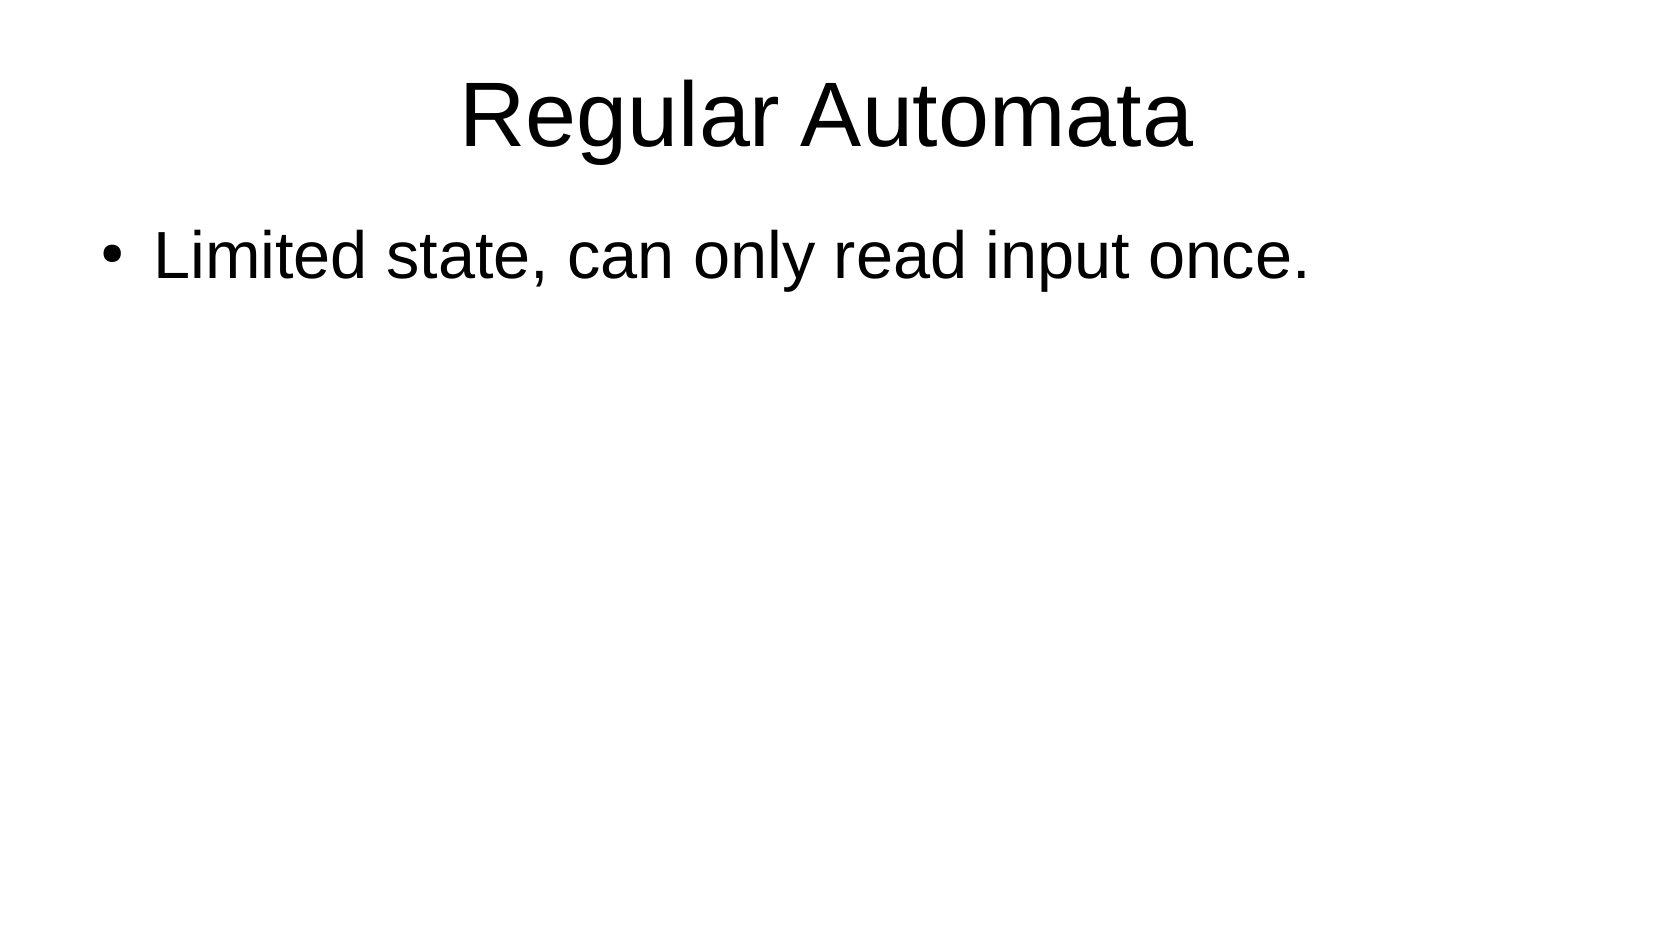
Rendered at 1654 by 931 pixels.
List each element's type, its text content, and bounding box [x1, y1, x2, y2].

title Regular Automata [82, 37, 1571, 193]
list Limited state, can only read input once. [82, 217, 1571, 758]
